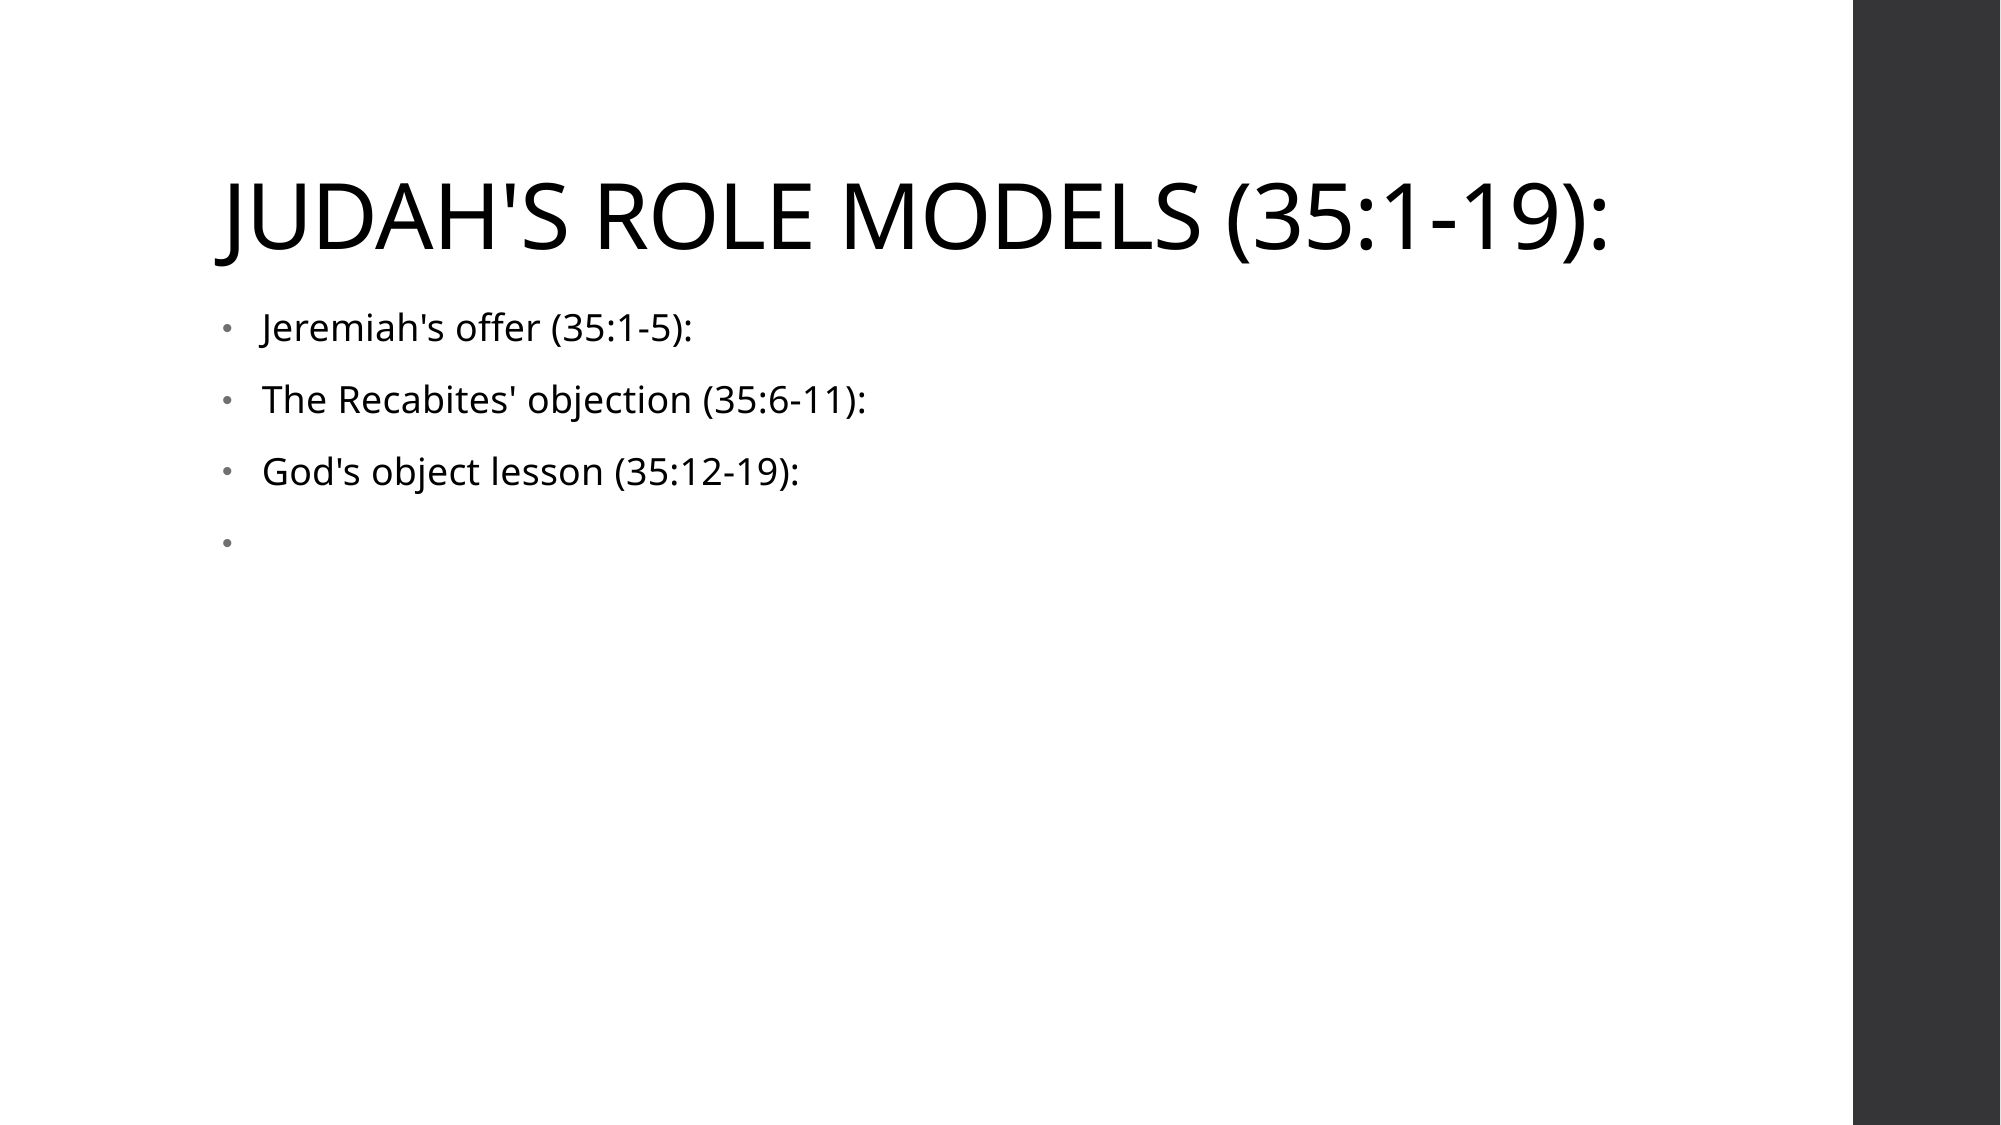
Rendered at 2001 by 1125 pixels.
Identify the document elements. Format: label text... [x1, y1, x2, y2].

title JUDAH'S ROLE MODELS (35:1-19): [206, 60, 1797, 278]
list Jeremiah's offer (35:1-5): The Recabites' objection (35:6-11): God's object lesson (35:12-19): [206, 299, 1617, 1014]
